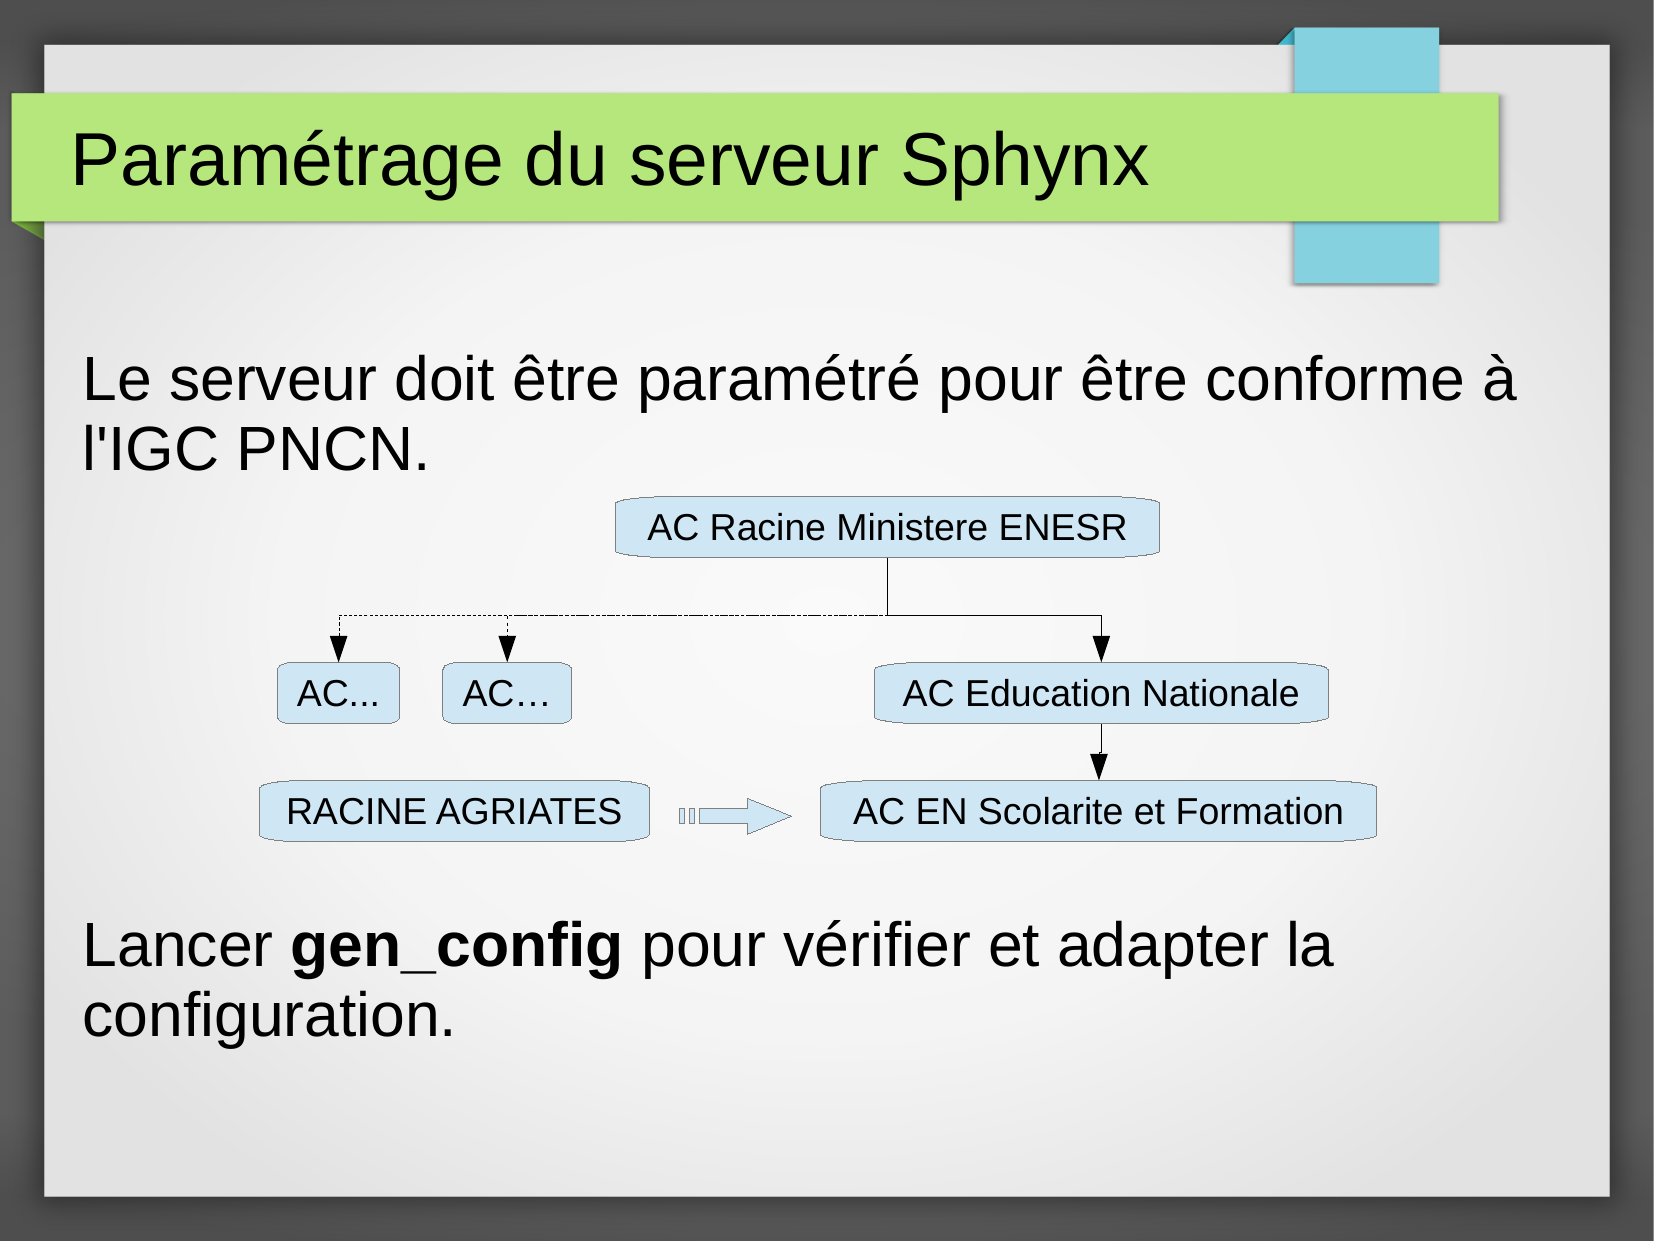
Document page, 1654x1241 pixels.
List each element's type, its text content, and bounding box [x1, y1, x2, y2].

text_box [679, 808, 685, 824]
text_box [699, 798, 792, 835]
text_box AC Racine Ministere ENESR [615, 496, 1160, 558]
text_box [689, 808, 695, 824]
picture [0, 0, 1654, 1241]
list Le serveur doit être paramétré pour être conforme à l'IGC PNCN. Lancer gen_config pour vérifier et adapter la configuration. [82, 343, 1538, 1063]
text_box RACINE AGRIATES [259, 780, 650, 842]
text_box AC Education Nationale [874, 662, 1329, 724]
text_box AC... [277, 662, 400, 724]
text_box AC… [442, 662, 572, 724]
text_box AC EN Scolarite et Formation [820, 780, 1377, 842]
title Paramétrage du serveur Sphynx [70, 106, 1229, 213]
